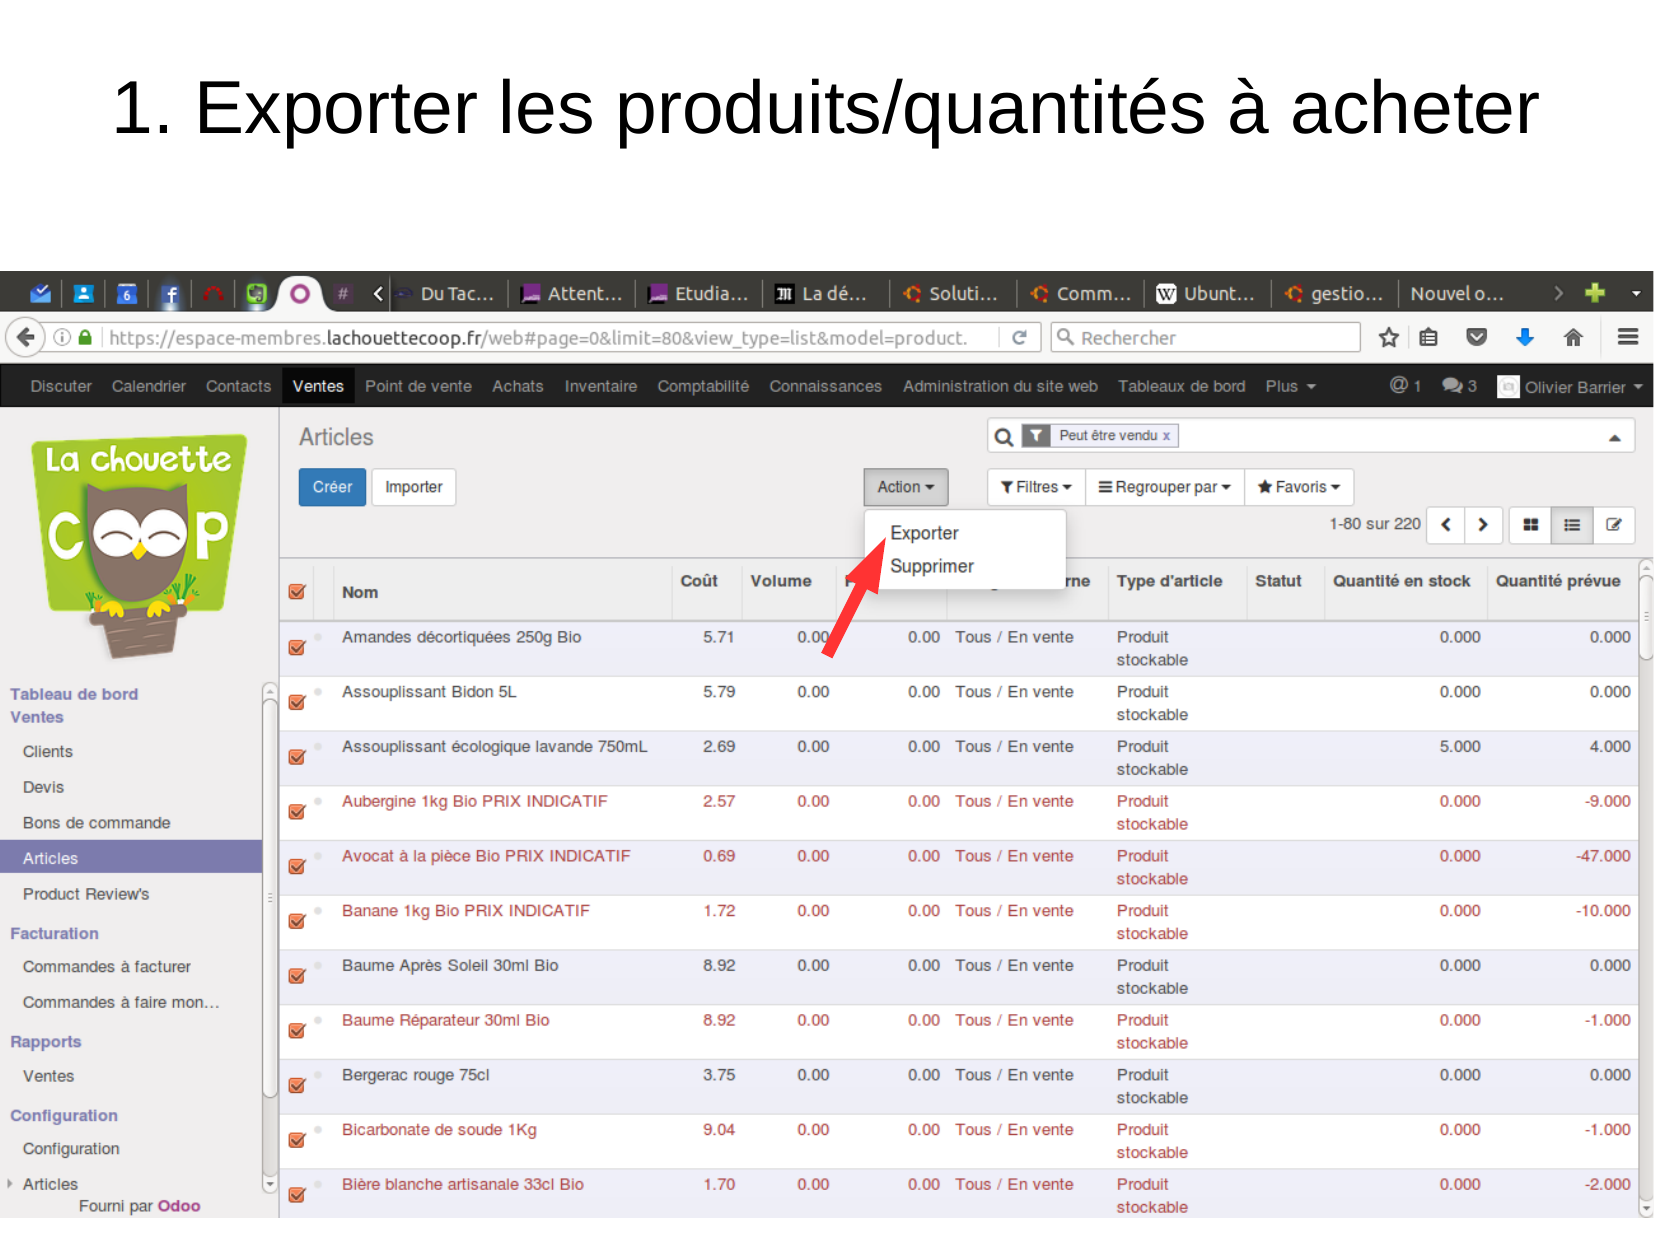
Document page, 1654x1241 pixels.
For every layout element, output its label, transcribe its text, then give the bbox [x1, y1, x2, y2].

picture [0, 271, 1654, 1218]
title 1. Exporter les produits/quantités à acheter [82, 49, 1571, 166]
